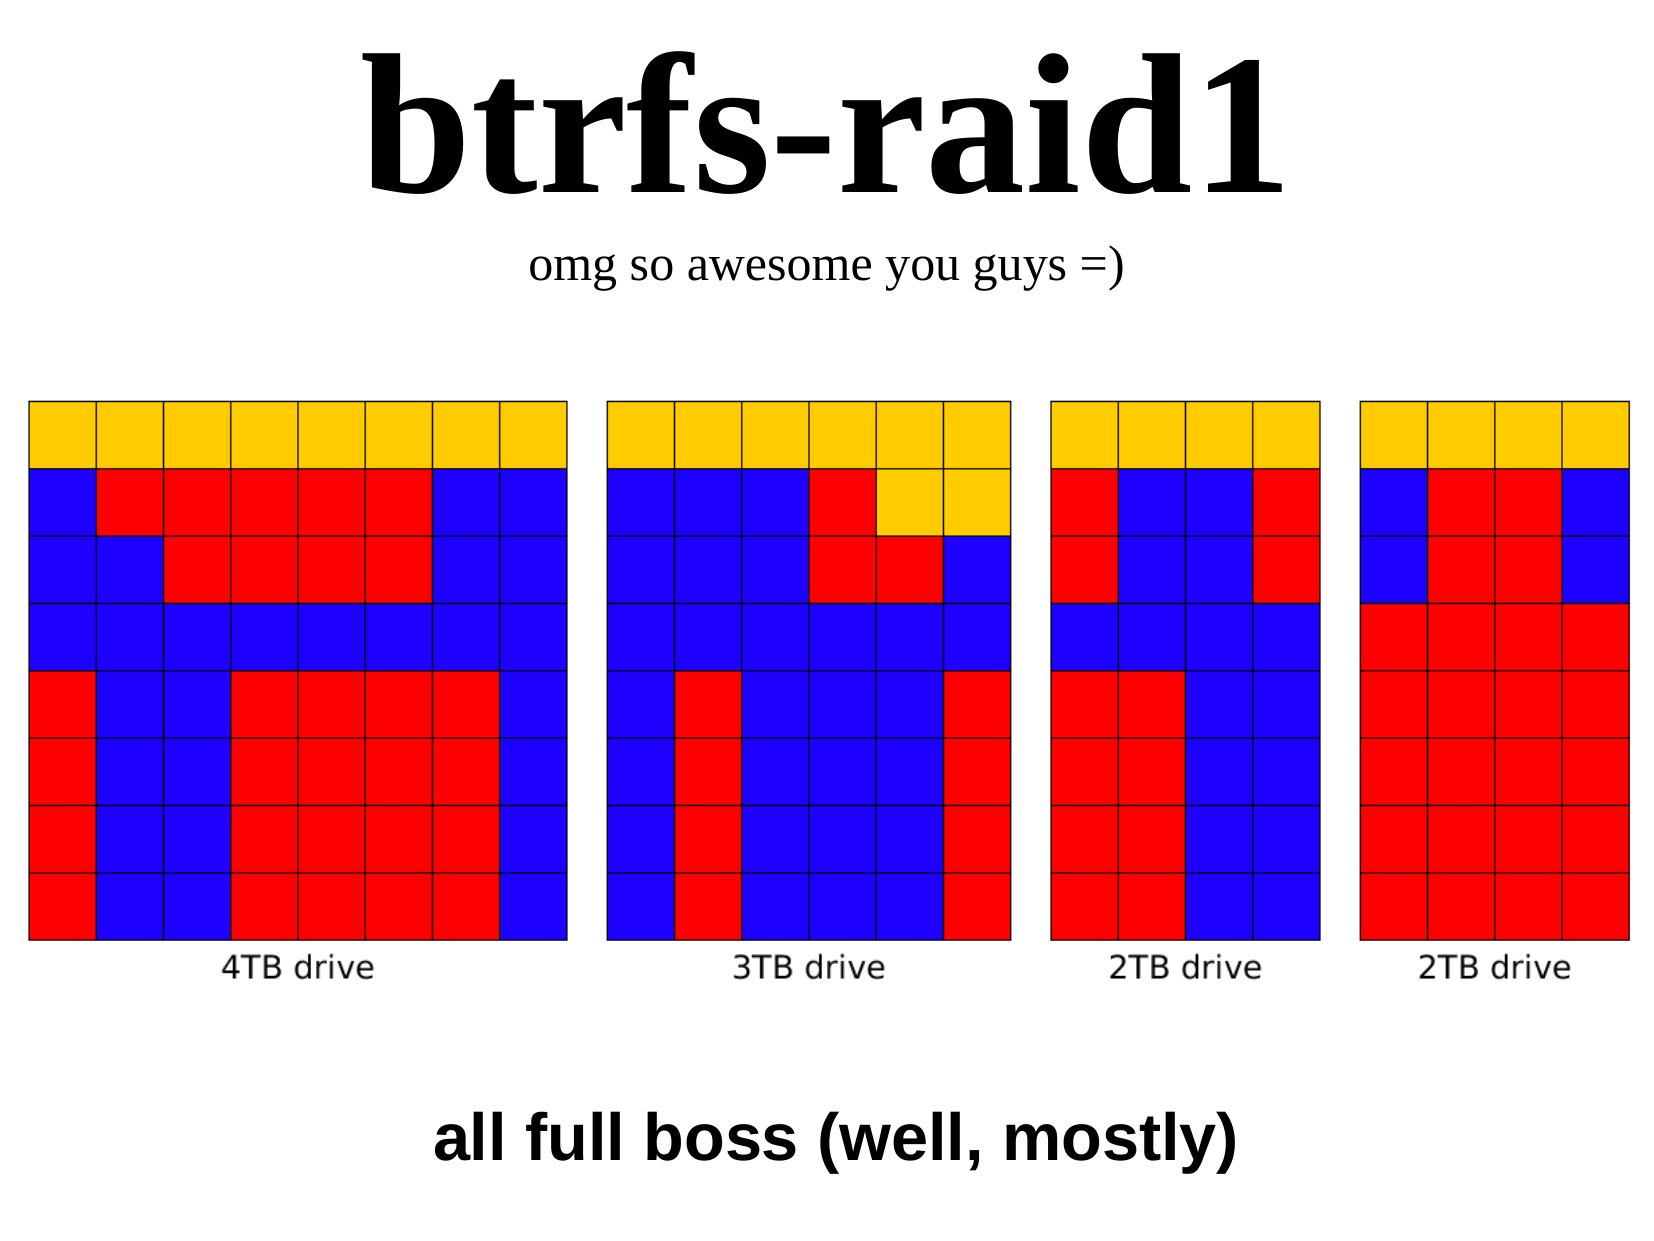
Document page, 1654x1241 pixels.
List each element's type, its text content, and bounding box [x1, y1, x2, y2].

picture [3, 374, 1654, 1007]
table_header all full boss (well, mostly) [15, 1050, 1635, 1230]
title btrfs-raid1 omg so awesome you guys =) [0, 14, 1654, 292]
